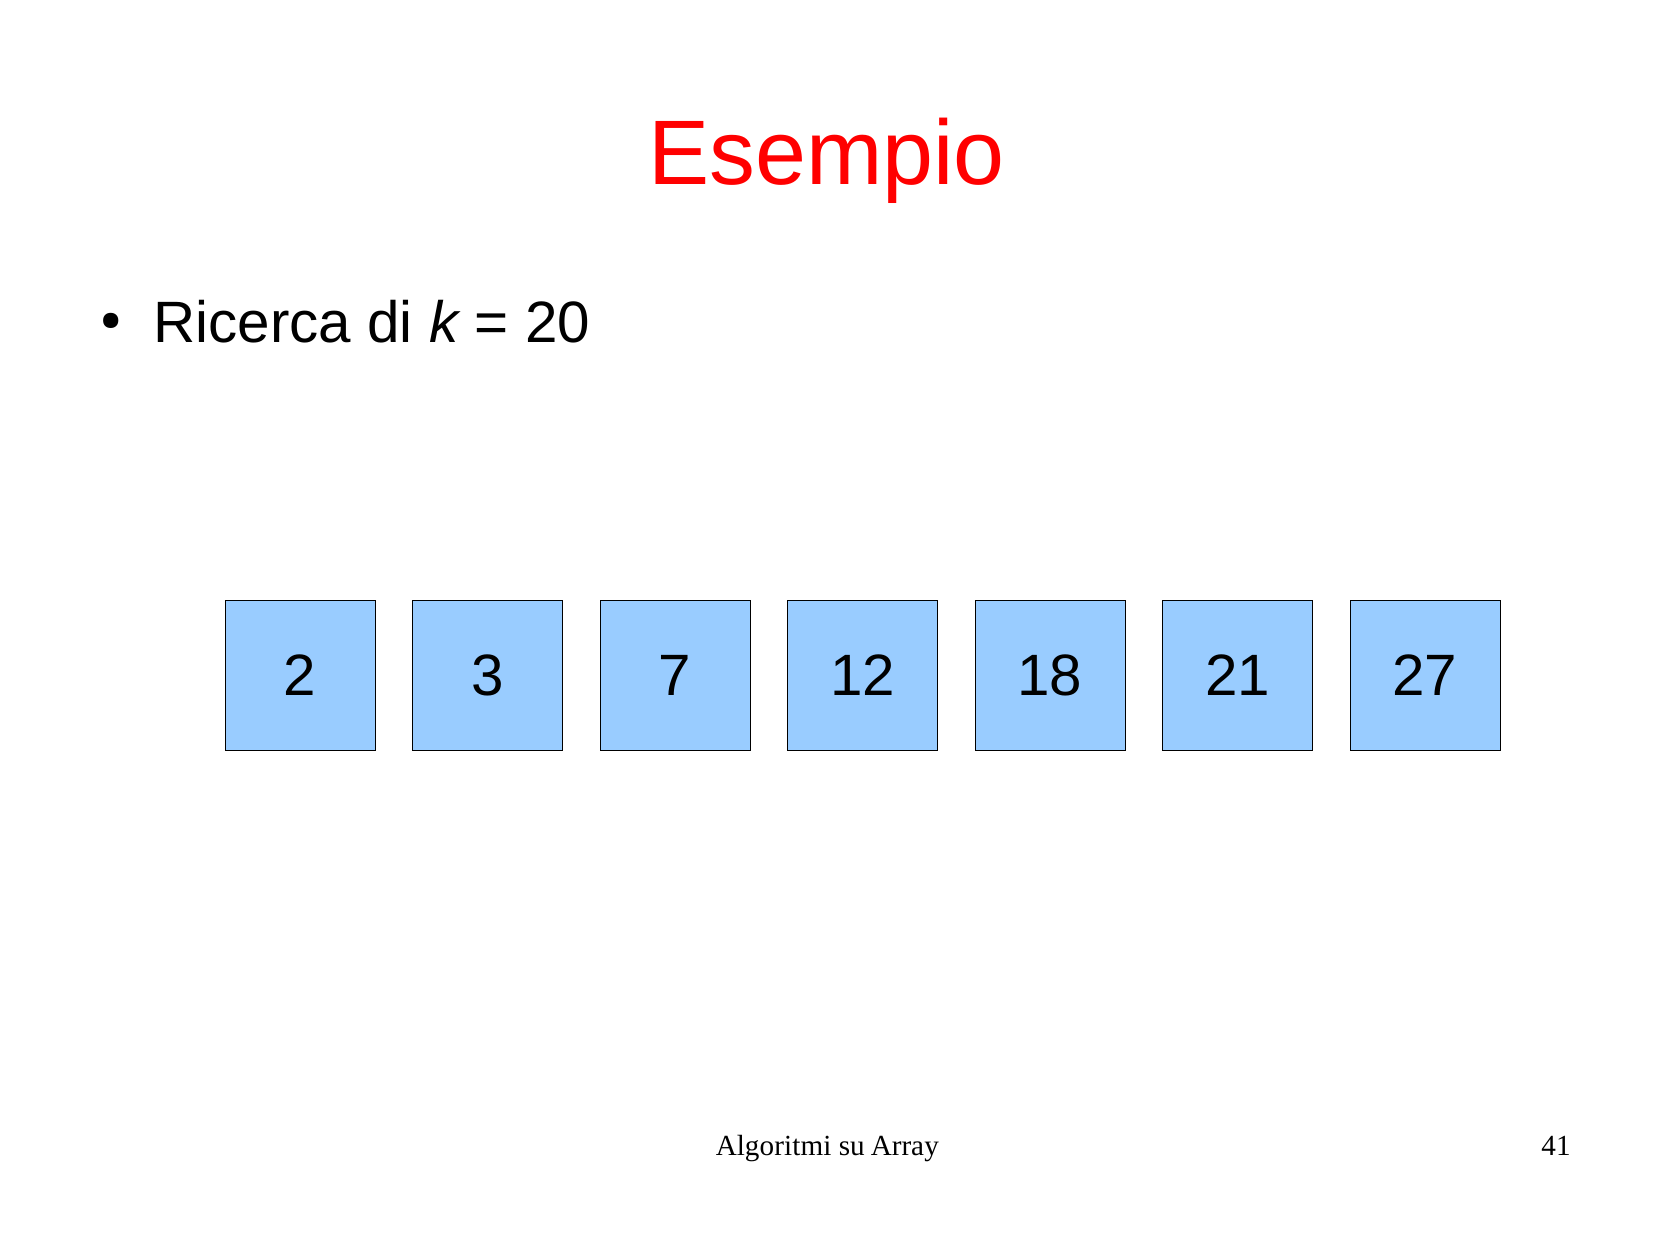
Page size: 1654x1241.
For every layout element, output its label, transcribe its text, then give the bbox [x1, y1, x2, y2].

text_box 18 [975, 600, 1126, 751]
text_box 12 [787, 600, 938, 751]
text_box 21 [1162, 600, 1313, 751]
list Ricerca di k = 20 [82, 290, 1571, 1088]
title Esempio [82, 49, 1571, 257]
text_box 27 [1350, 600, 1501, 751]
text_box 7 [600, 600, 751, 751]
text_box 2 [225, 600, 376, 751]
text_box 3 [412, 600, 563, 751]
